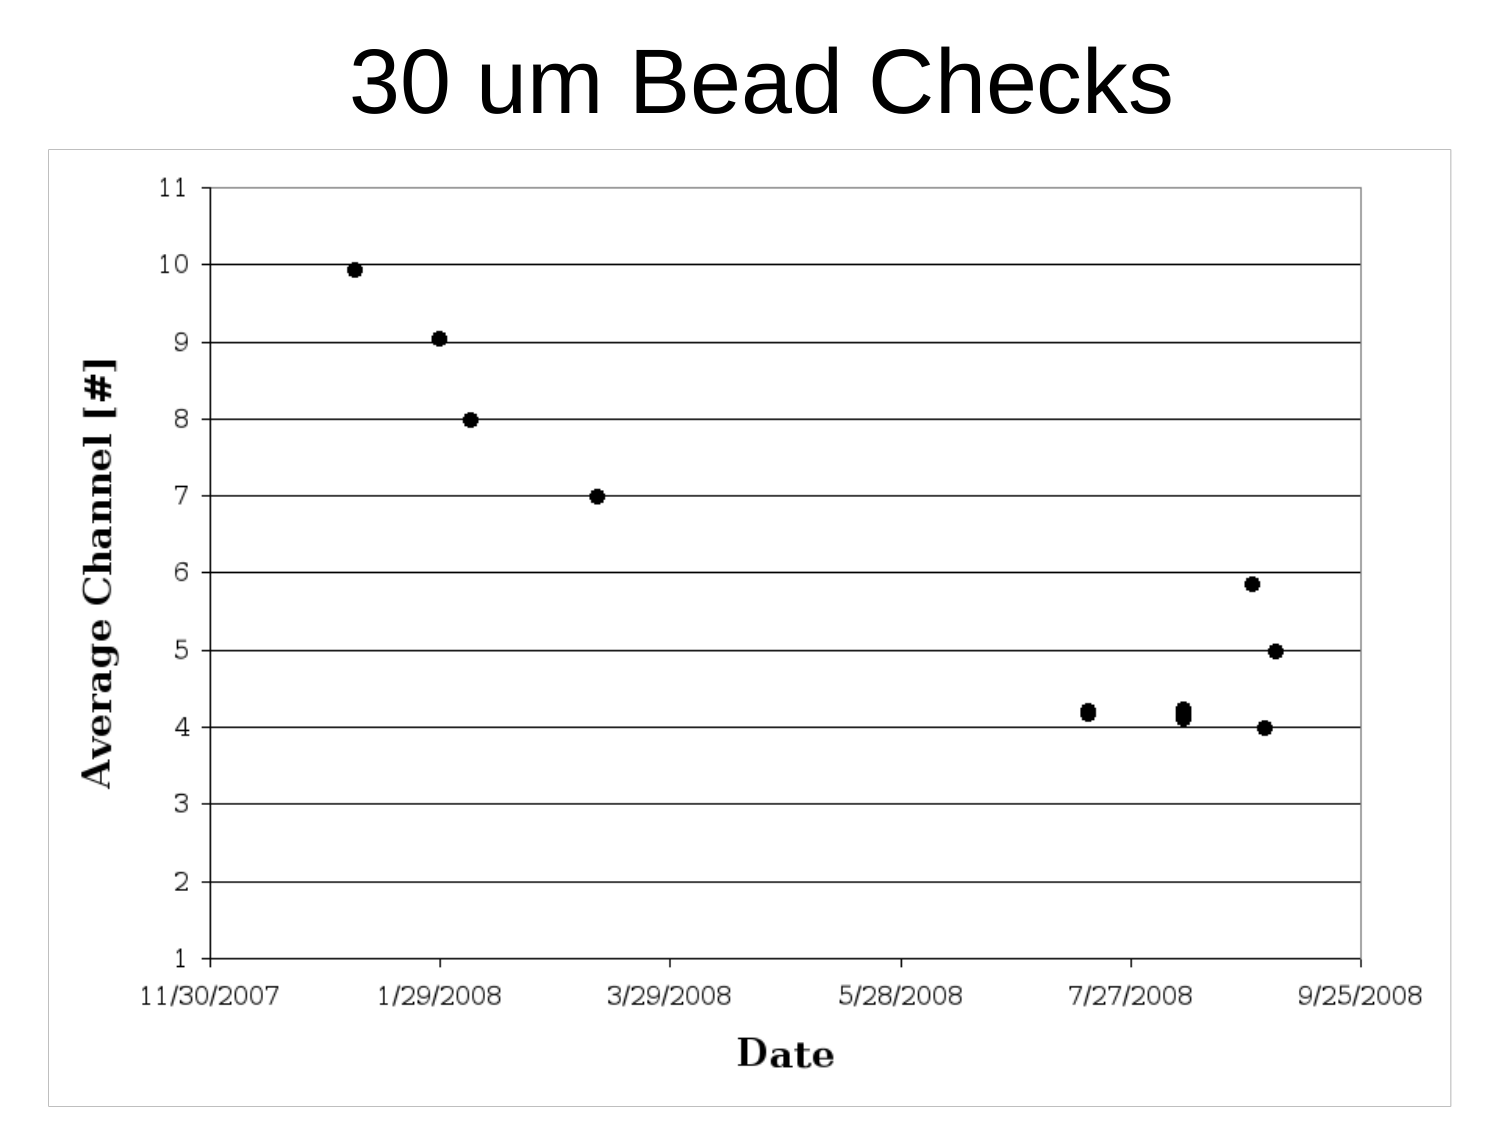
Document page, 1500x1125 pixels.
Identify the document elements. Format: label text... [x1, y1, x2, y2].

title 30 um Bead Checks [87, 12, 1438, 142]
picture [41, 142, 1459, 1113]
